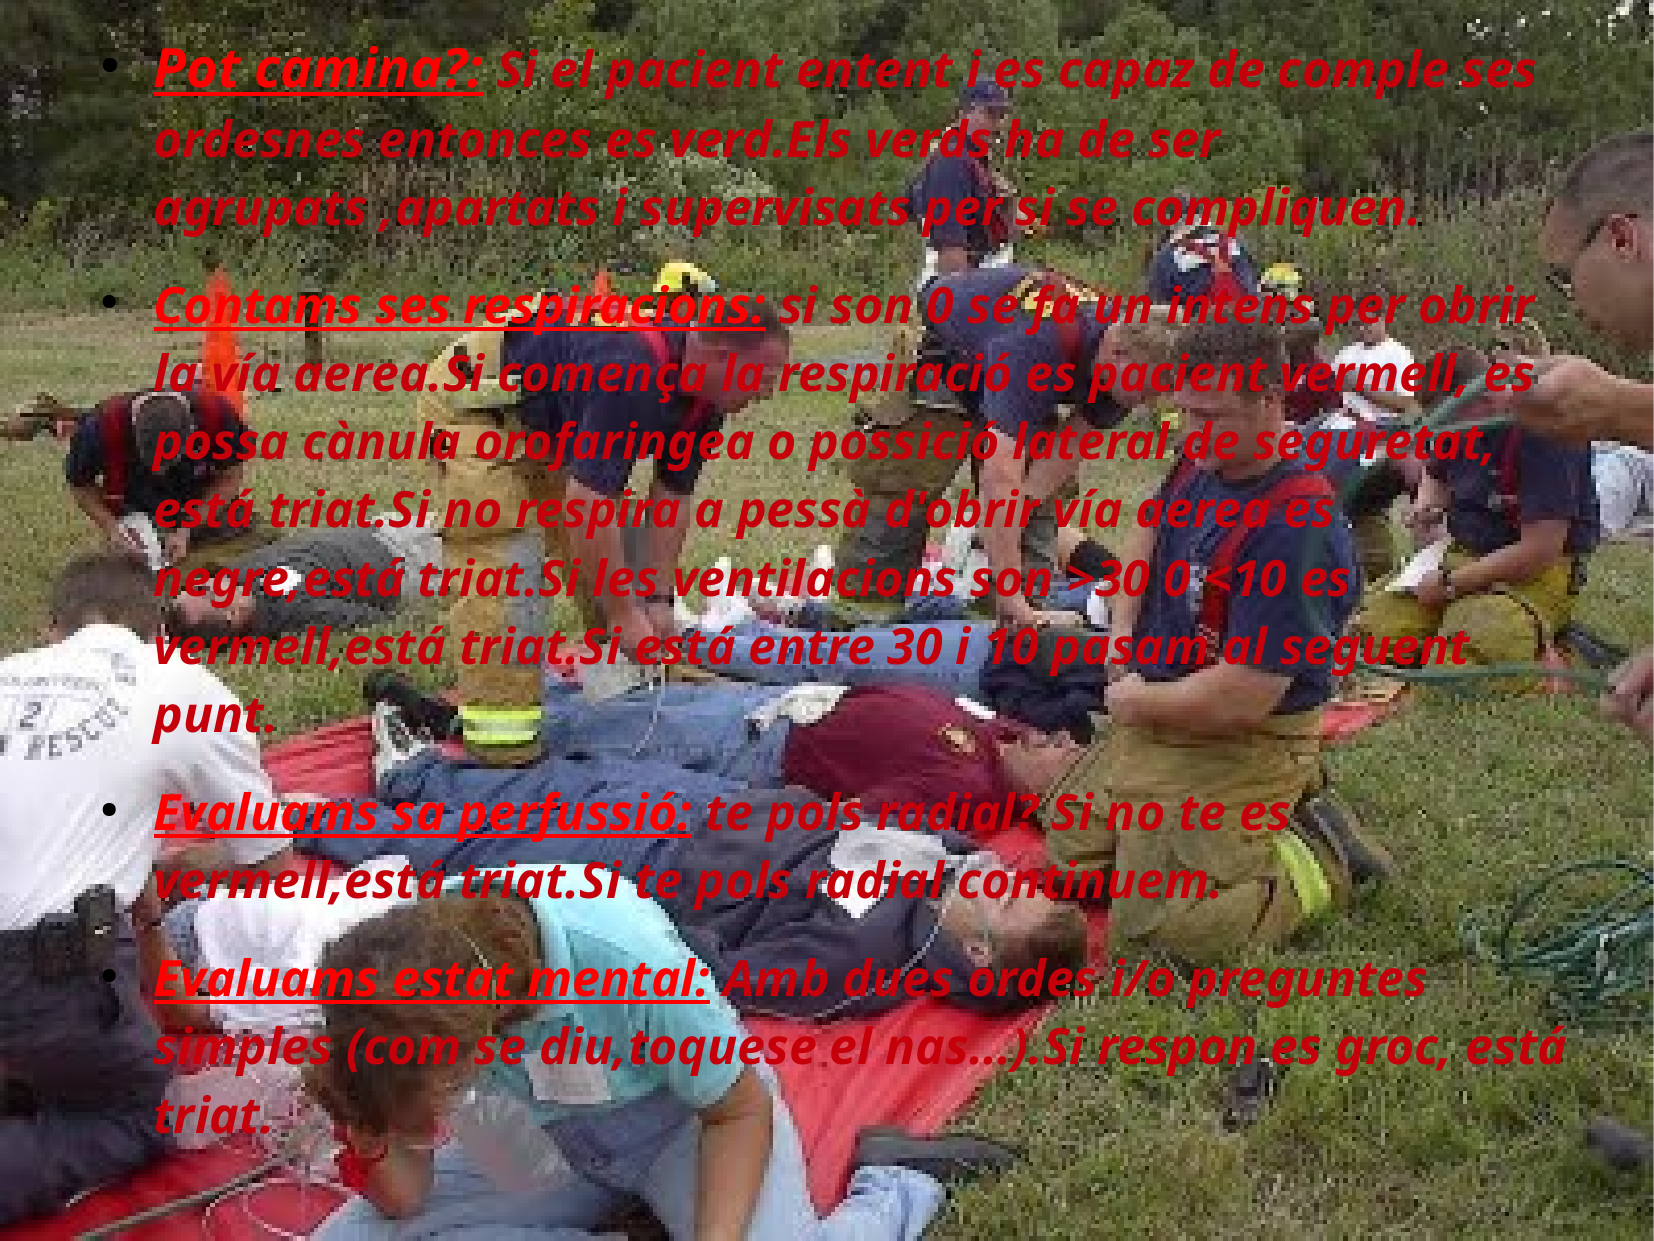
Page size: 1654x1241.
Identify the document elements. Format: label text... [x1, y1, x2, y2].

picture [0, 0, 1654, 1241]
list Pot camina?: Si el pacient entent i es capaz de comple ses ordesnes entonces es verd.Els verds ha de ser agrupats ,apartats i supervisats per si se compliquen. Contams ses respiracions: si son 0 se fa un intens per obrir la vía aerea.Si comença la respiració es pacient vermell, es possa cànula orofaringea o possició lateral de seguretat, está triat.Si no respira a pessà d'obrir vía aerea es negre,está triat.Si les ventilacions son >30 0 <10 es vermell,está triat.Si está entre 30 i 10 pasam al seguent punt. Evaluams sa perfussió: te pols radial? Si no te es vermell,está triat.Si te pols radial continuem. Evaluams estat mental: Amb dues ordes i/o preguntes simples (com se diu,toquese el nas...).Si respon es groc, está triat. [82, 29, 1571, 1182]
